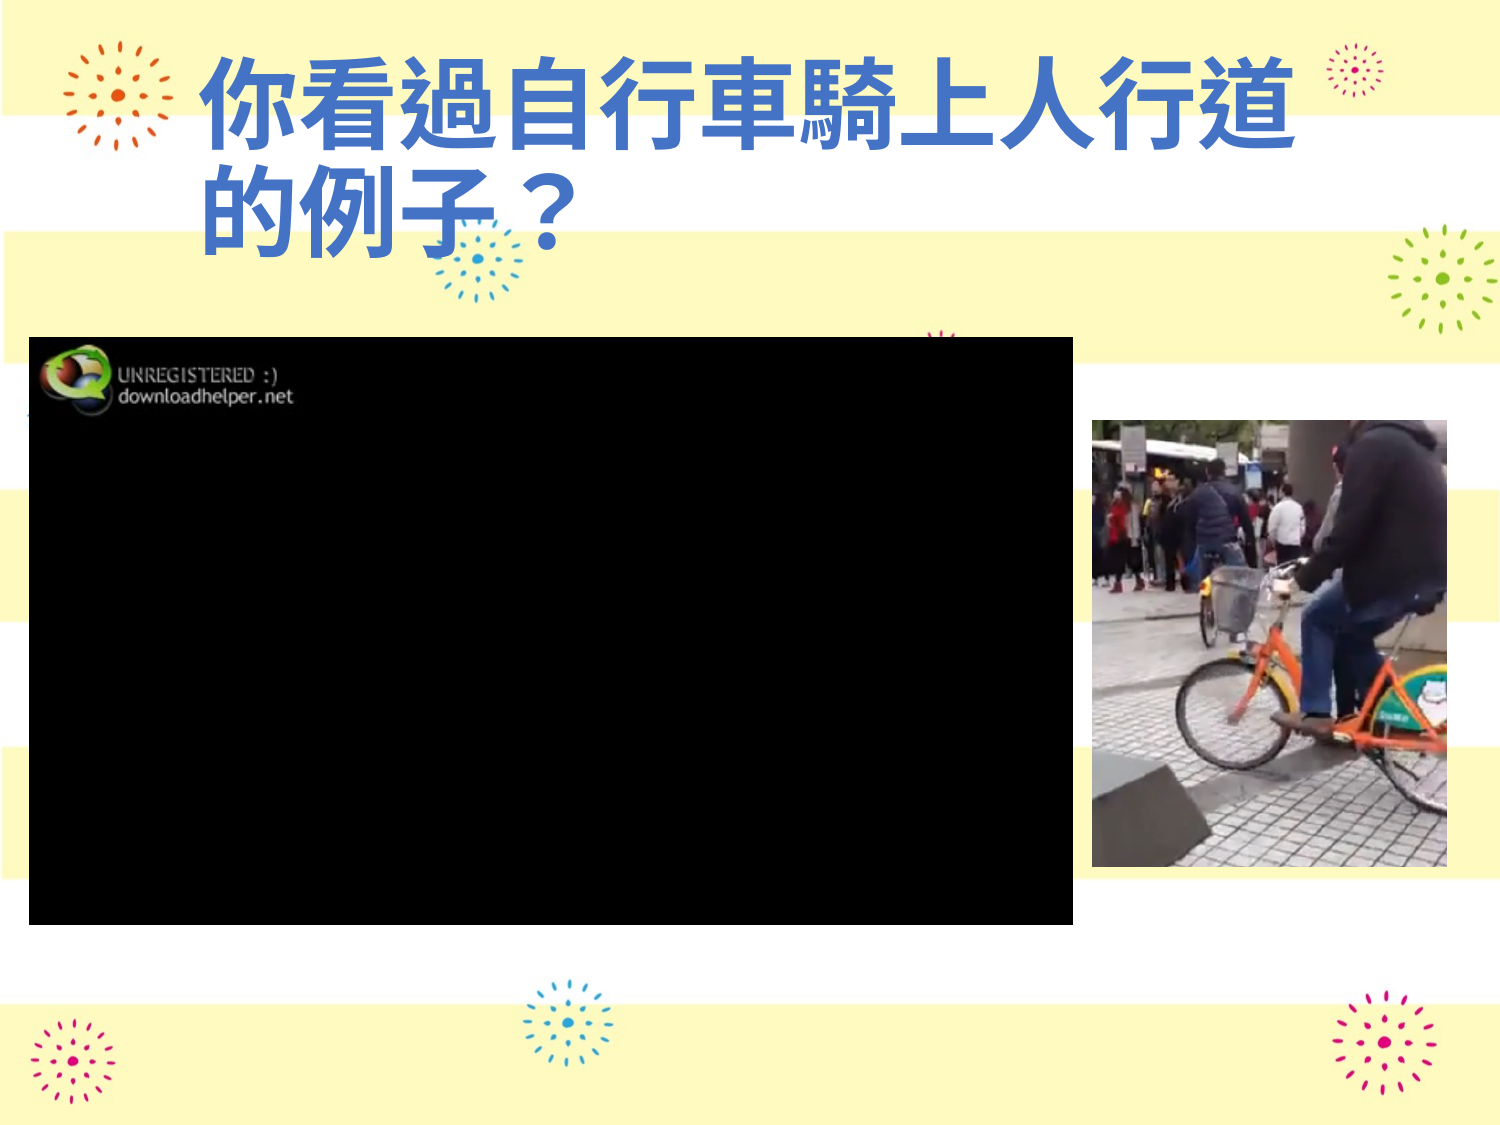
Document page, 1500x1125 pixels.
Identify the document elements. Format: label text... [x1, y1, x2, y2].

title 你看過自行車騎上人行道的例子？ [183, 54, 1327, 273]
picture [0, 0, 1500, 1125]
